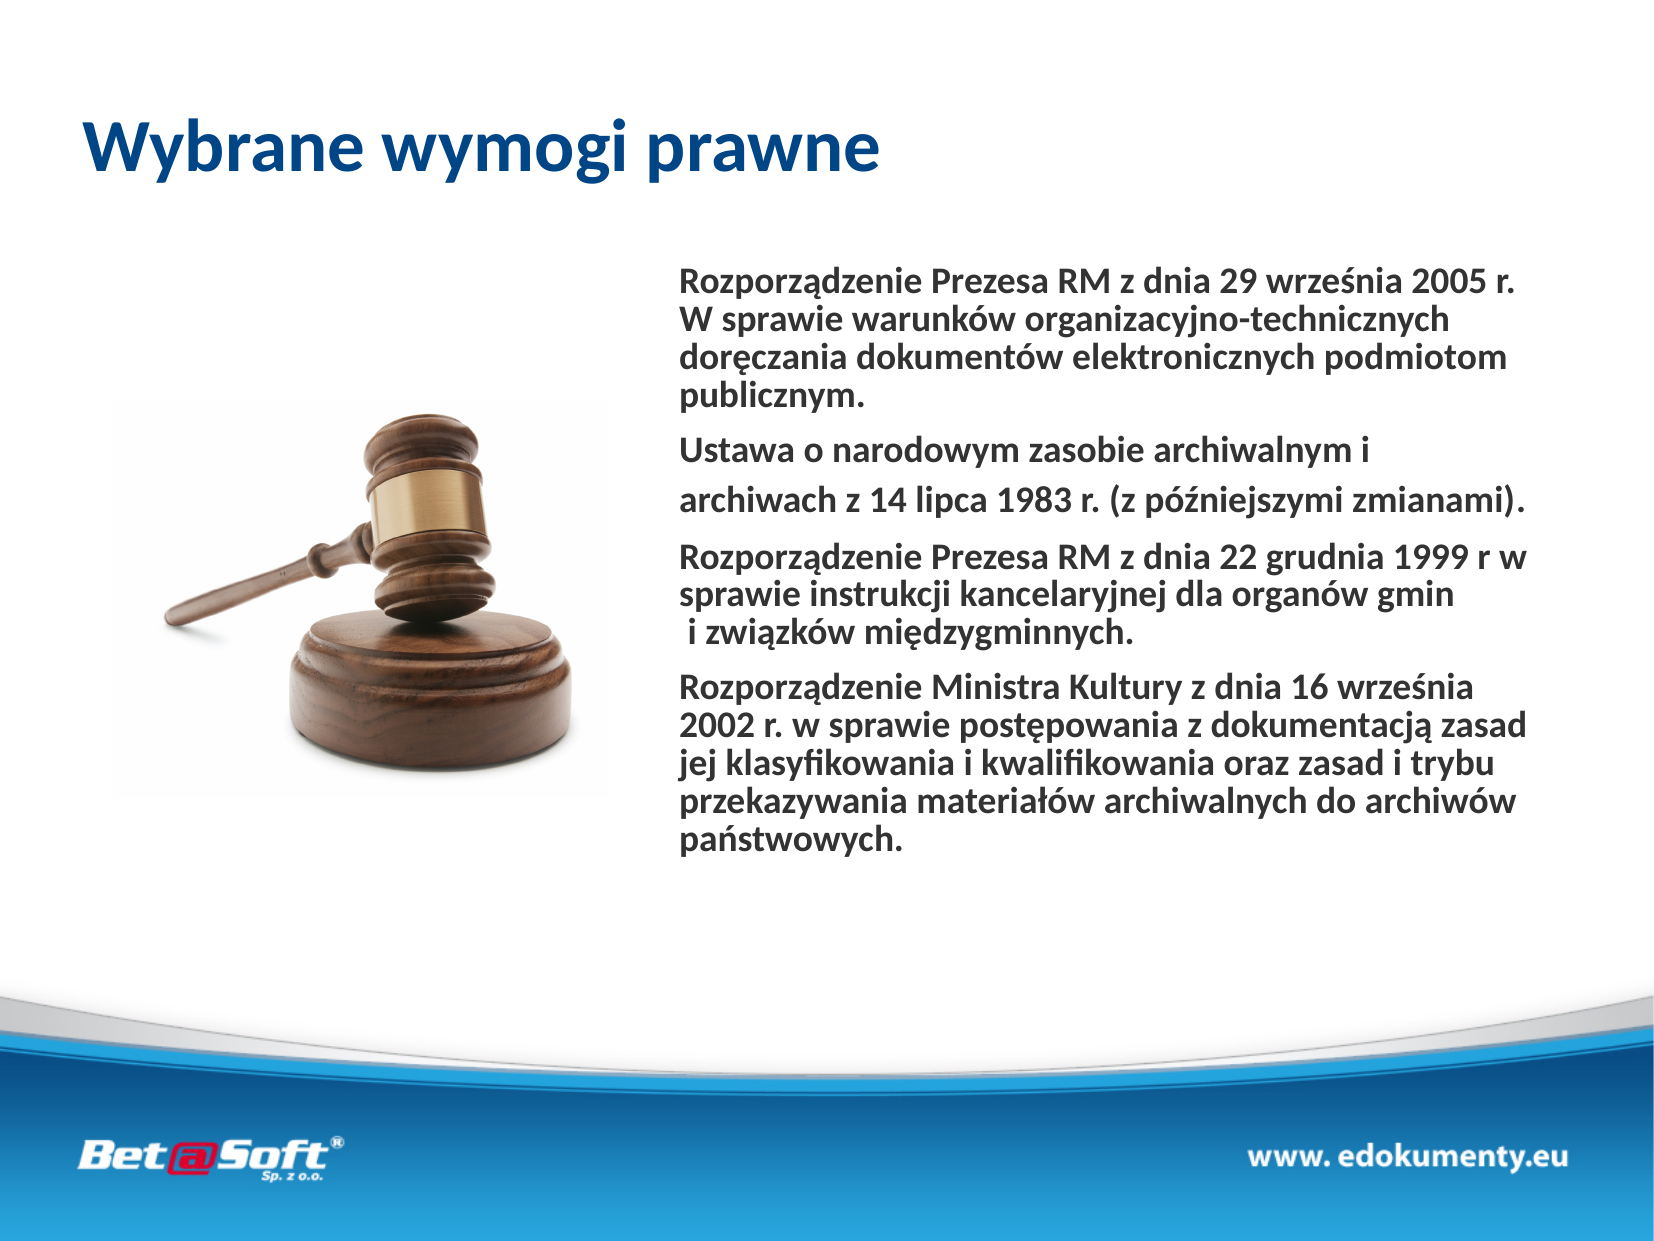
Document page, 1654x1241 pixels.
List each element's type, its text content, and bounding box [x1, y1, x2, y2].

title Wybrane wymogi prawne [82, 44, 1571, 262]
list Rozporządzenie Prezesa RM z dnia 29 września 2005 r. W sprawie warunków organizacyjno-technicznych doręczania dokumentów elektronicznych podmiotom publicznym. Ustawa o narodowym zasobie archiwalnym i archiwach z 14 lipca 1983 r. (z późniejszymi zmianami)‏. Rozporządzenie Prezesa RM z dnia 22 grudnia 1999 r w sprawie instrukcji kancelaryjnej dla organów gmin i związków międzygminnych. Rozporządzenie Ministra Kultury z dnia 16 września 2002 r. w sprawie postępowania z dokumentacją zasad jej klasyfikowania i kwalifikowania oraz zasad i trybu przekazywania materiałów archiwalnych do archiwów państwowych. [679, 265, 1536, 1085]
picture [0, 0, 1654, 1241]
